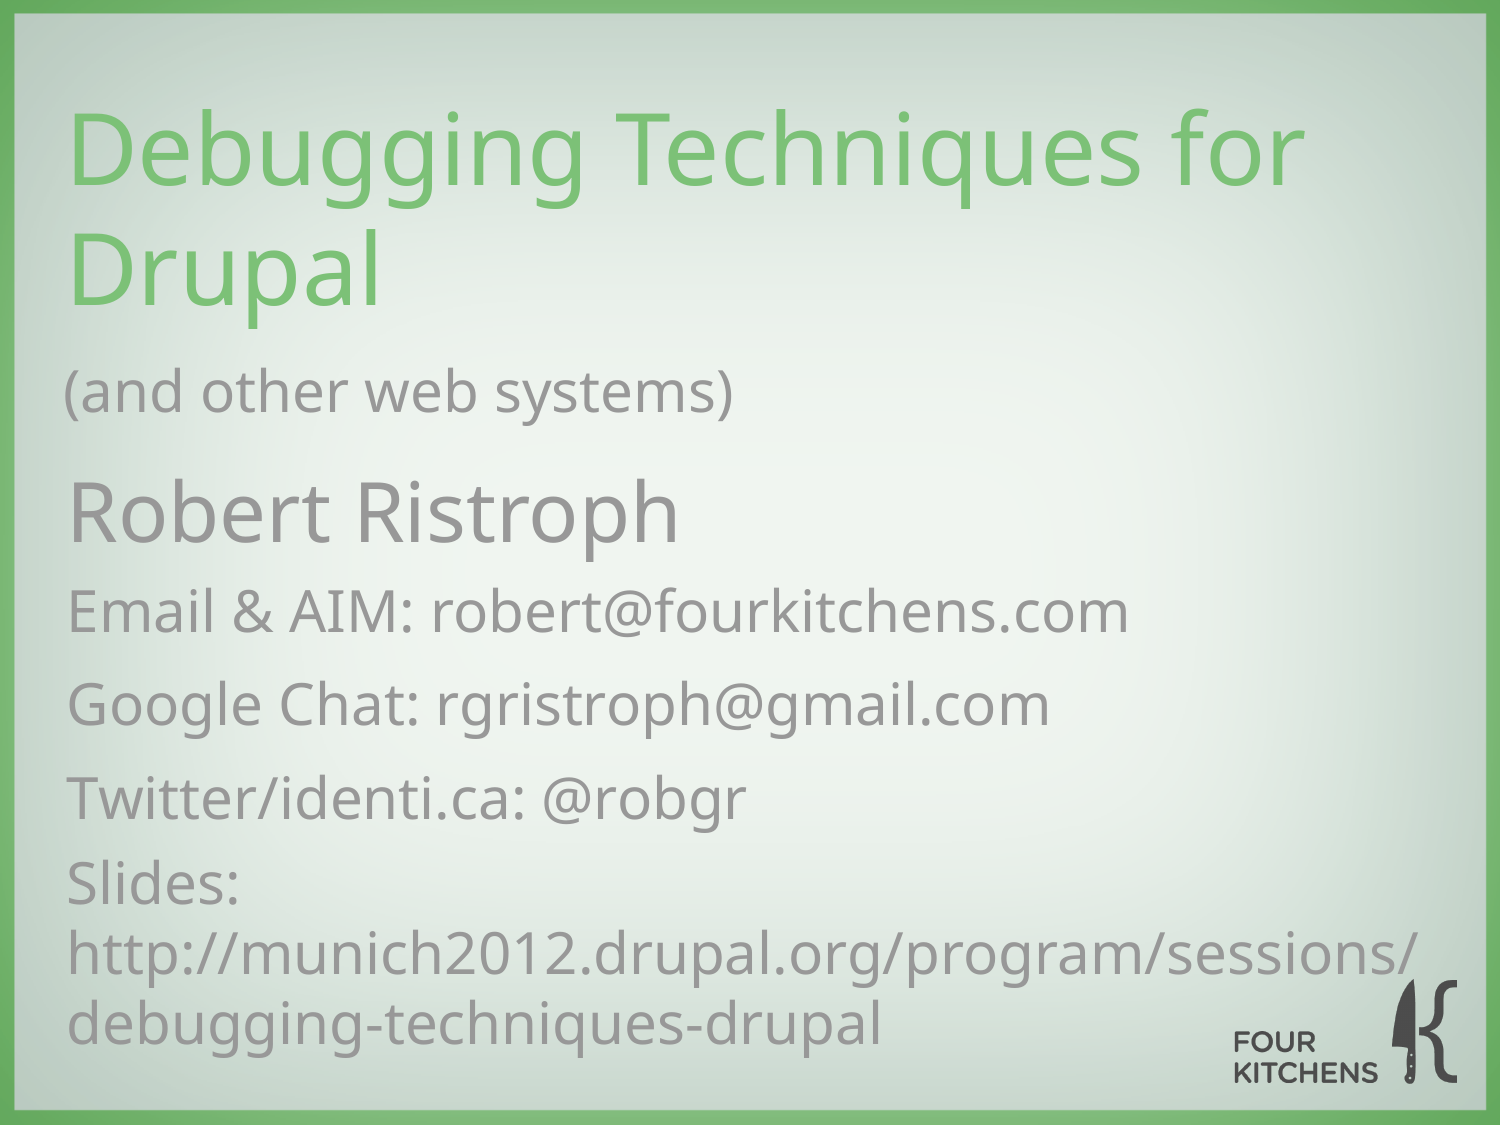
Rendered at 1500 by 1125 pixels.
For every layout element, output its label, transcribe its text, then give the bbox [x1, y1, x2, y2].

title Debugging Techniques for Drupal [50, 78, 1457, 334]
text_box Robert Ristroph Email & AIM: robert@fourkitchens.com Google Chat: rgristroph@gmail.com Twitter/identi.ca: @robgr Slides: http://munich2012.drupal.org/program/sessions/debugging-techniques-drupal [51, 451, 1459, 1117]
picture [0, 0, 1500, 1125]
text_box (and other web systems) [48, 346, 1455, 434]
